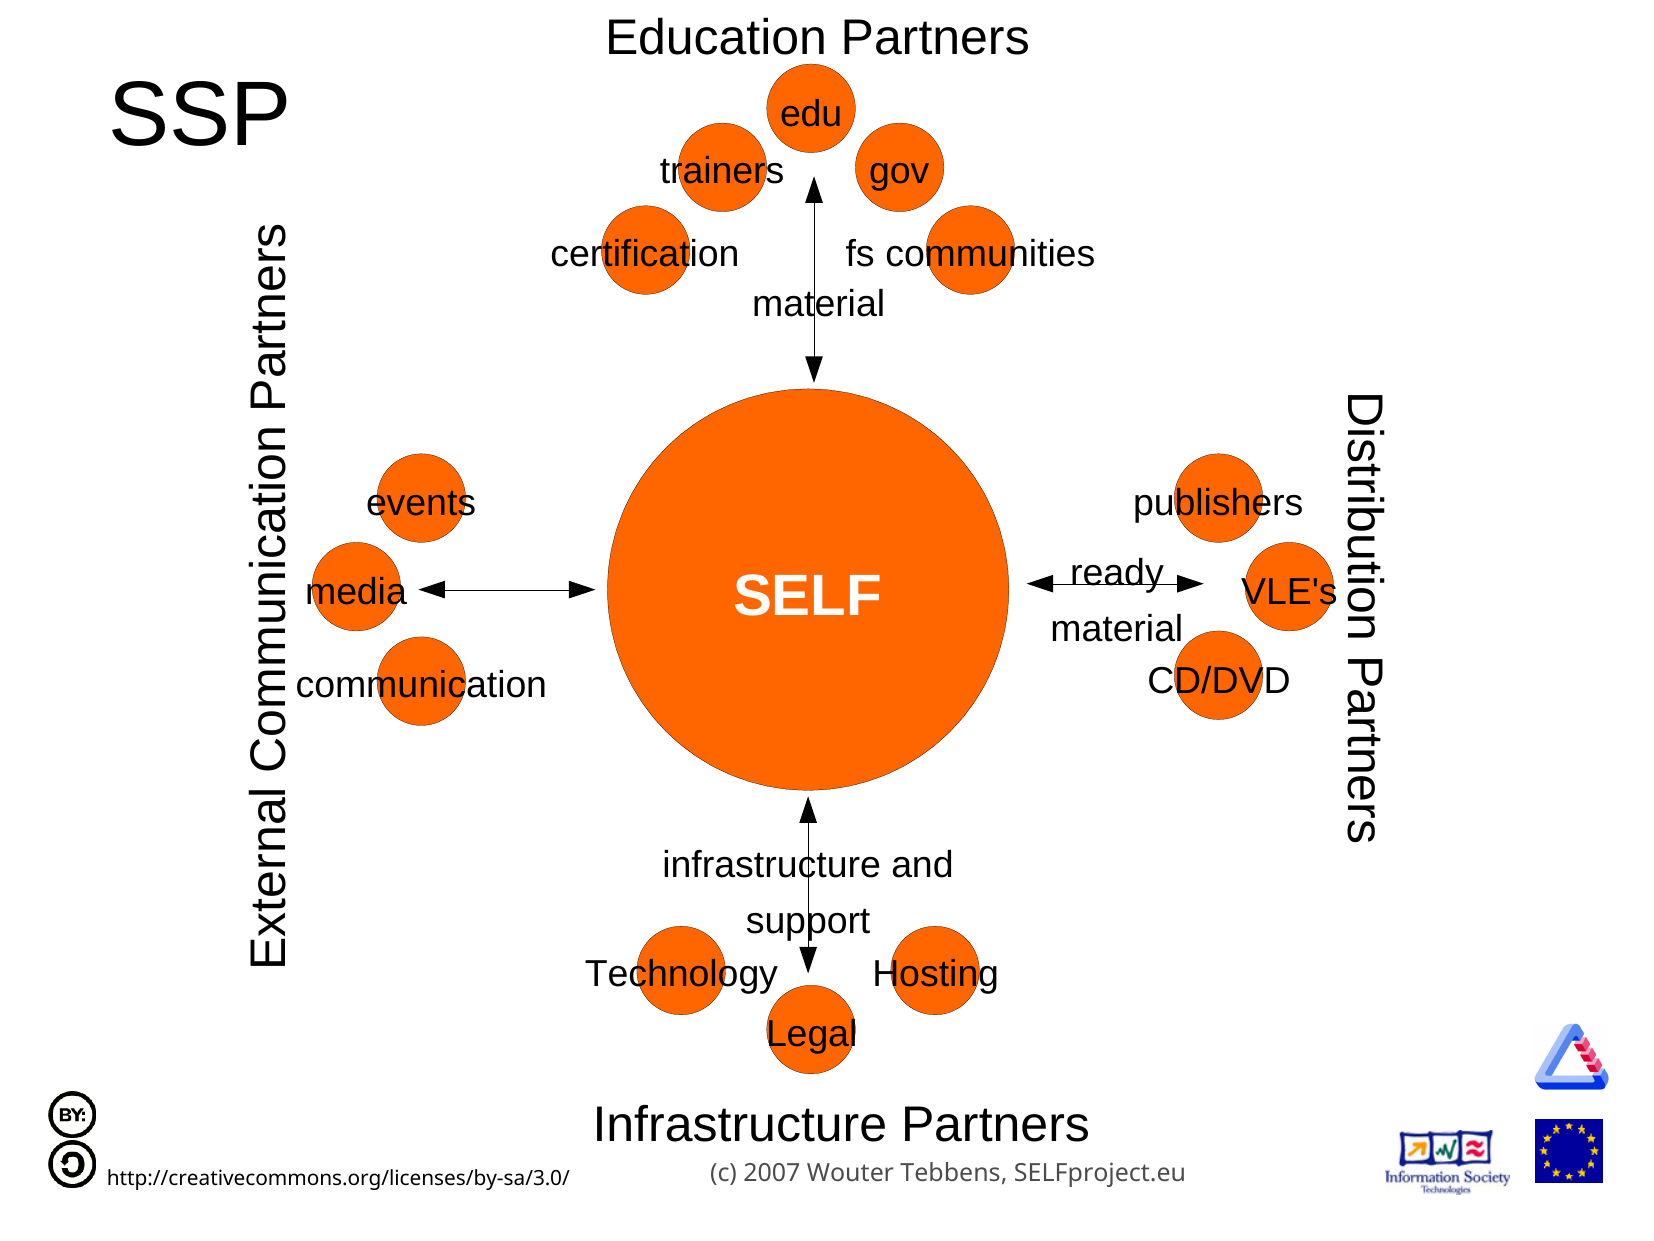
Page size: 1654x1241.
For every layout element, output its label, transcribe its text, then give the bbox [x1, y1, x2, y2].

picture [48, 1140, 96, 1188]
picture [1534, 1023, 1609, 1091]
title SSP [70, 45, 217, 182]
picture [1535, 1119, 1603, 1183]
picture [217, 0, 1510, 1195]
picture [48, 1091, 96, 1138]
